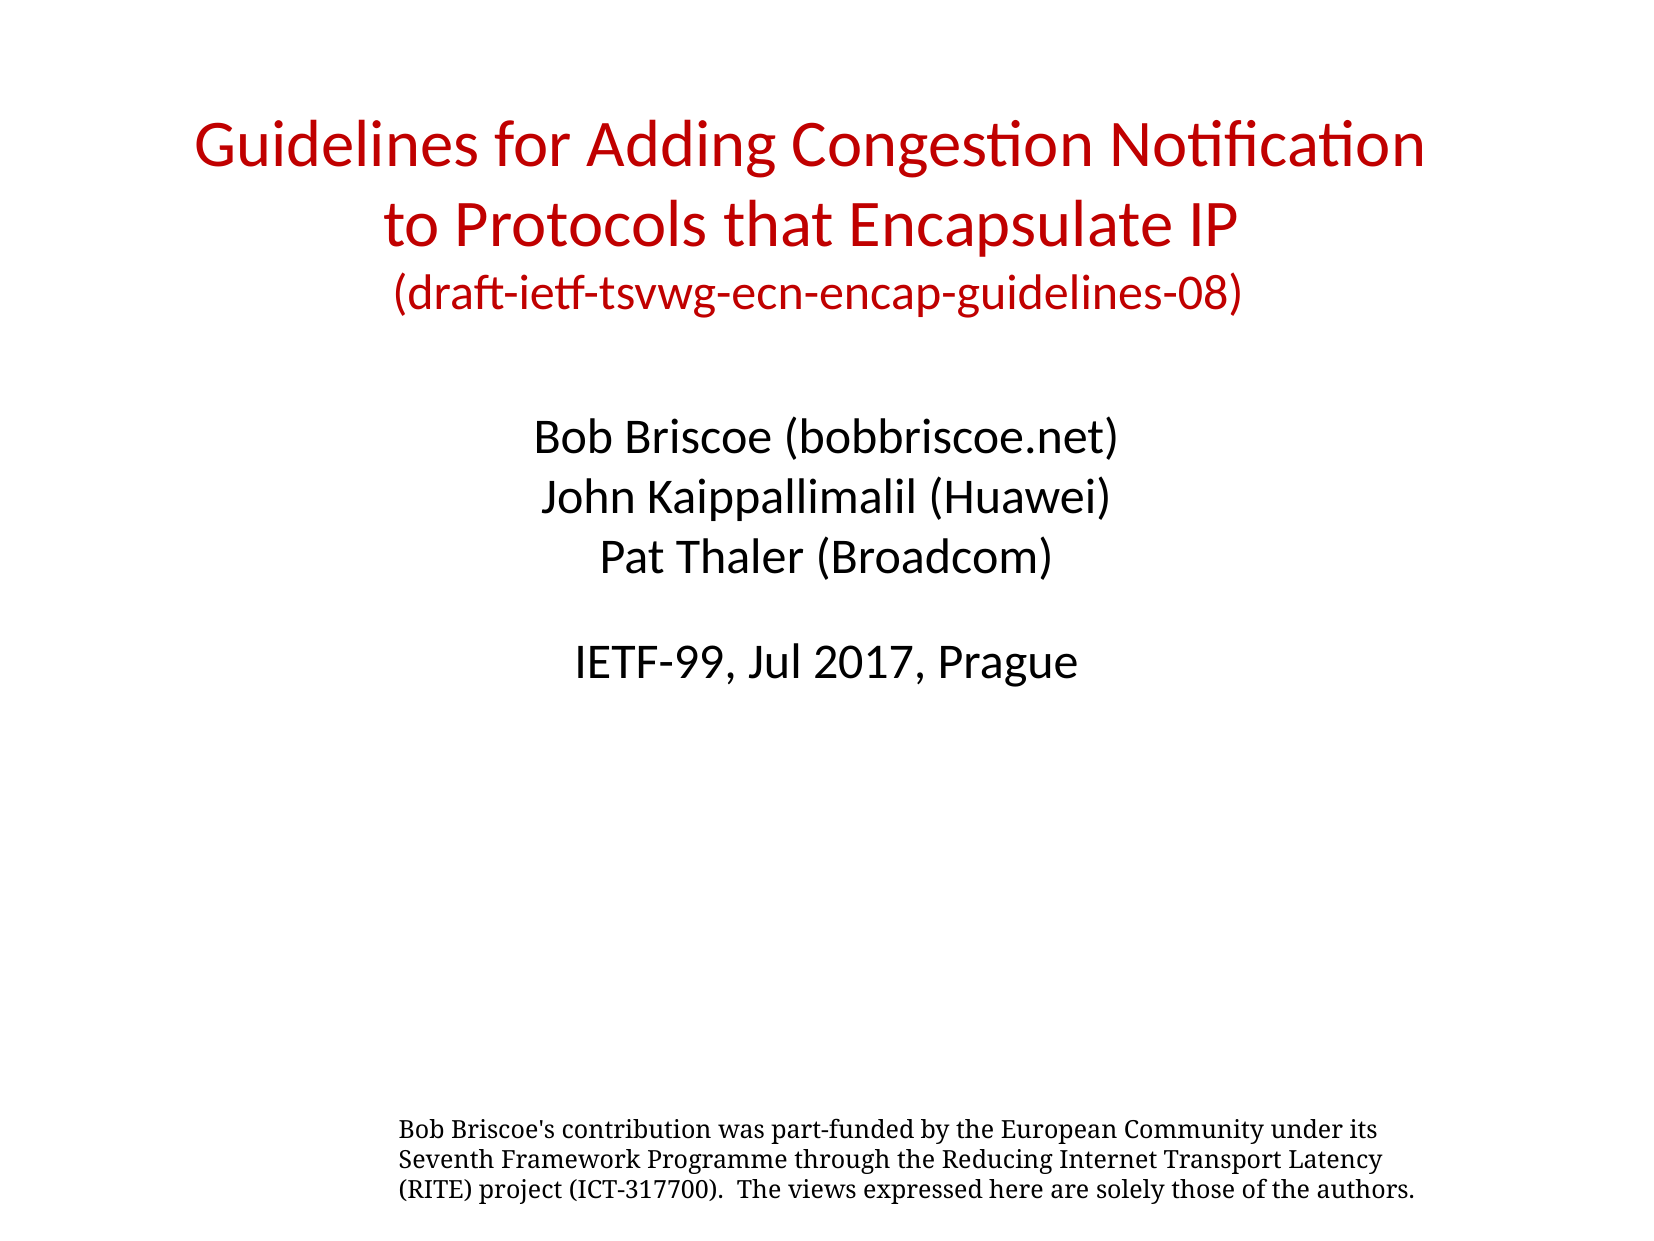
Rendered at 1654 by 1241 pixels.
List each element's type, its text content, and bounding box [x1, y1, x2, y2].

text_box Guidelines for Adding Congestion Notification to Protocols that Encapsulate IP (draft-ietf-tsvwg-ecn-encap-guidelines-08) [74, 106, 1563, 314]
text_box Bob Briscoe's contribution was part-funded by the European Community under its Seventh Framework Programme through the Reducing Internet Transport Latency (RITE) project (ICT-317700). The views expressed here are solely those of the authors. [383, 1106, 1478, 1218]
text_box Bob Briscoe (bobbriscoe.net) John Kaippallimalil (Huawei) Pat Thaler (Broadcom) IETF-99, Jul 2017, Prague [82, 403, 1571, 1018]
